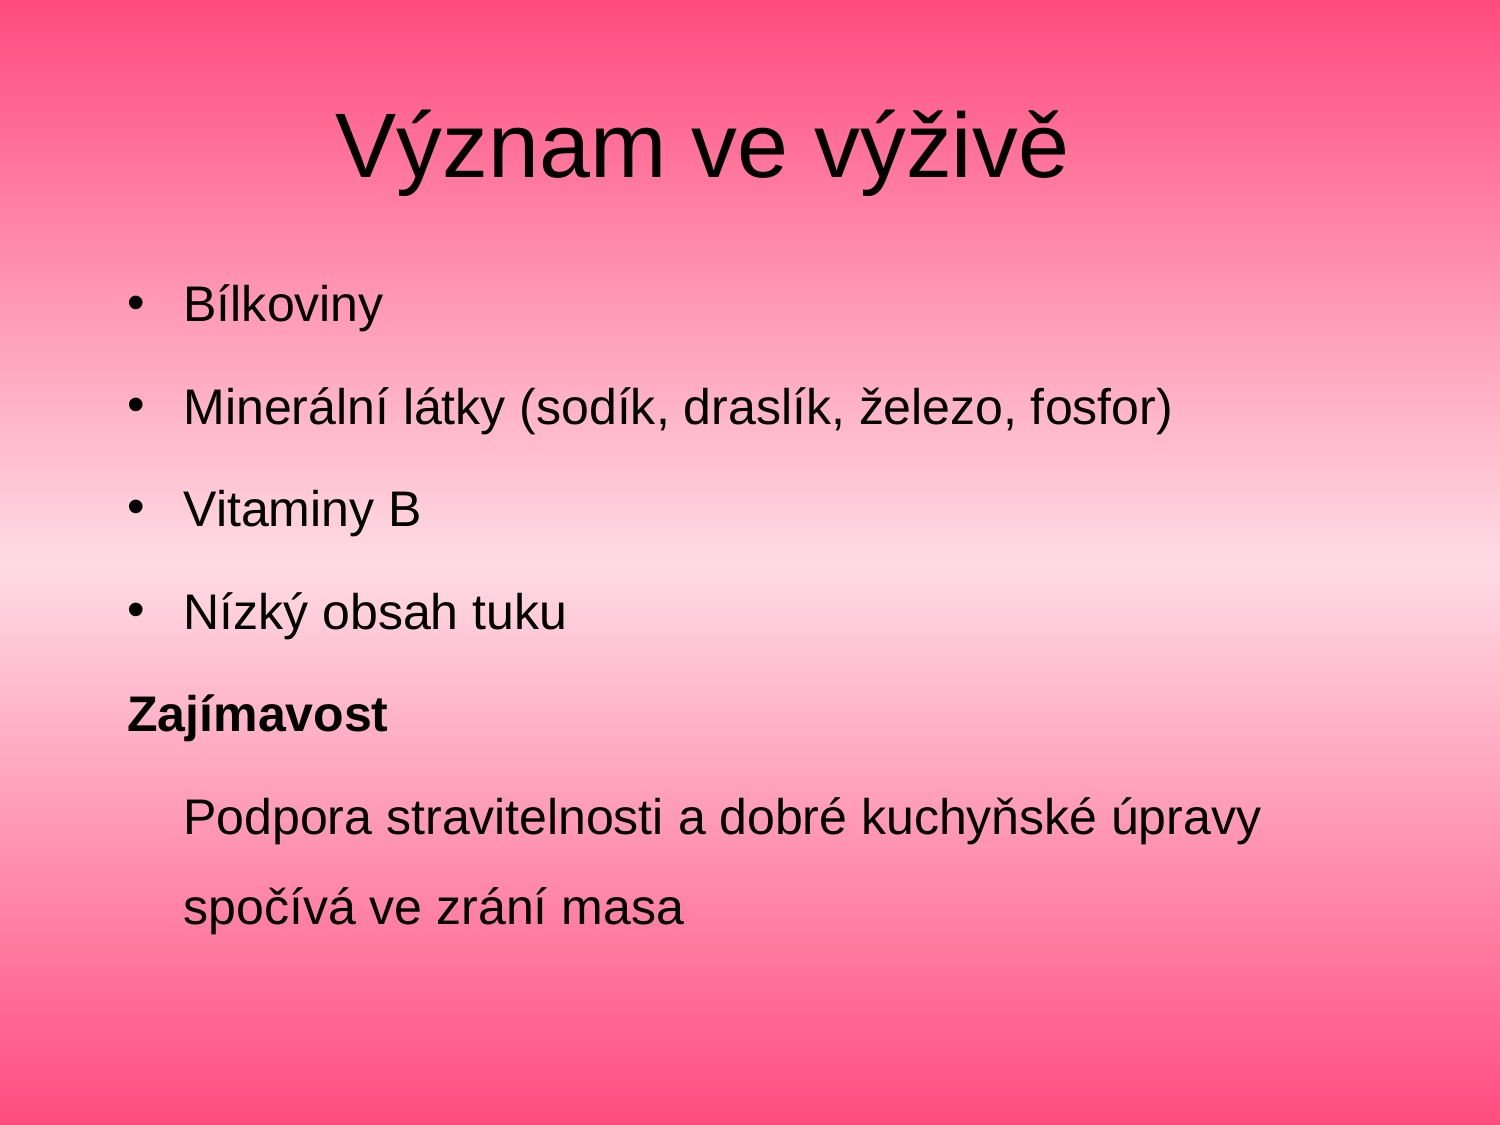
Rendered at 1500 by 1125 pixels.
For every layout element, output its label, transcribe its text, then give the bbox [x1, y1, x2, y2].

list Bílkoviny Minerální látky (sodík, draslík, železo, fosfor) Vitaminy B Nízký obsah tuku Zajímavost Podpora stravitelnosti a dobré kuchyňské úpravy spočívá ve zrání masa [112, 234, 1395, 961]
title Význam ve výživě [82, 70, 1325, 211]
